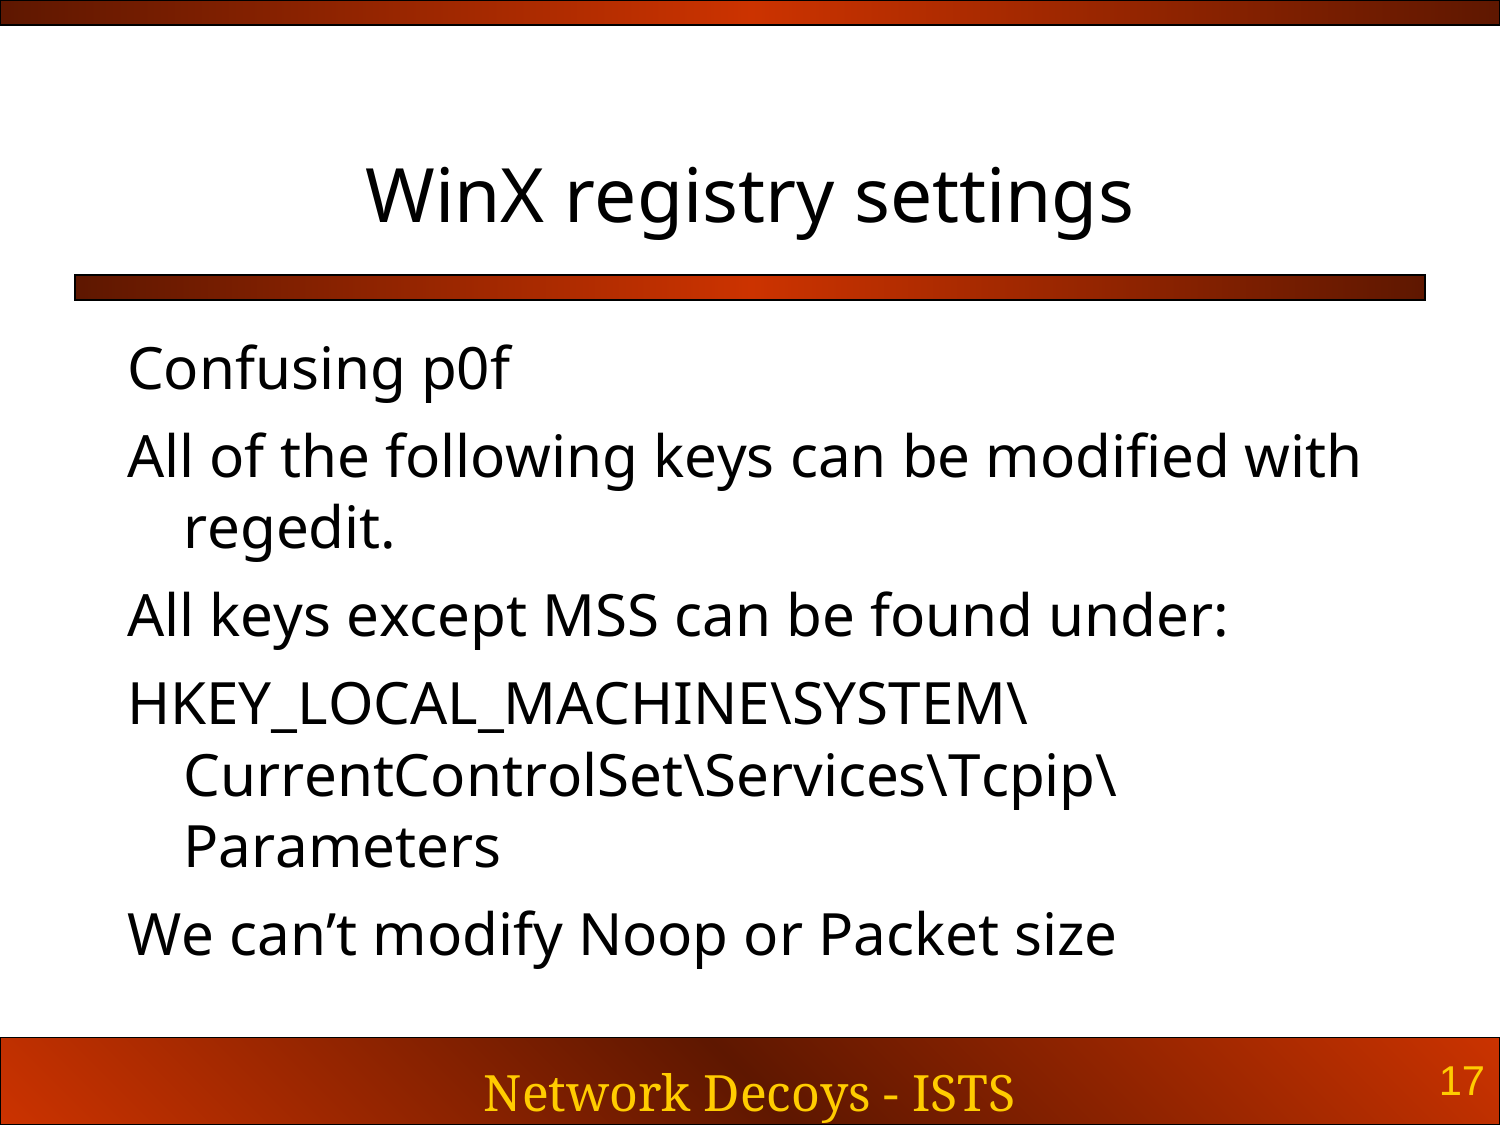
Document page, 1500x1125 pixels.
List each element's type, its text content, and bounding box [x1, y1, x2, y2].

list Confusing p0f All of the following keys can be modified with regedit. All keys except MSS can be found under: HKEY_LOCAL_MACHINE\SYSTEM\CurrentControlSet\Services\Tcpip\Parameters We can’t modify Noop or Packet size [112, 324, 1388, 1001]
title WinX registry settings [112, 99, 1388, 288]
